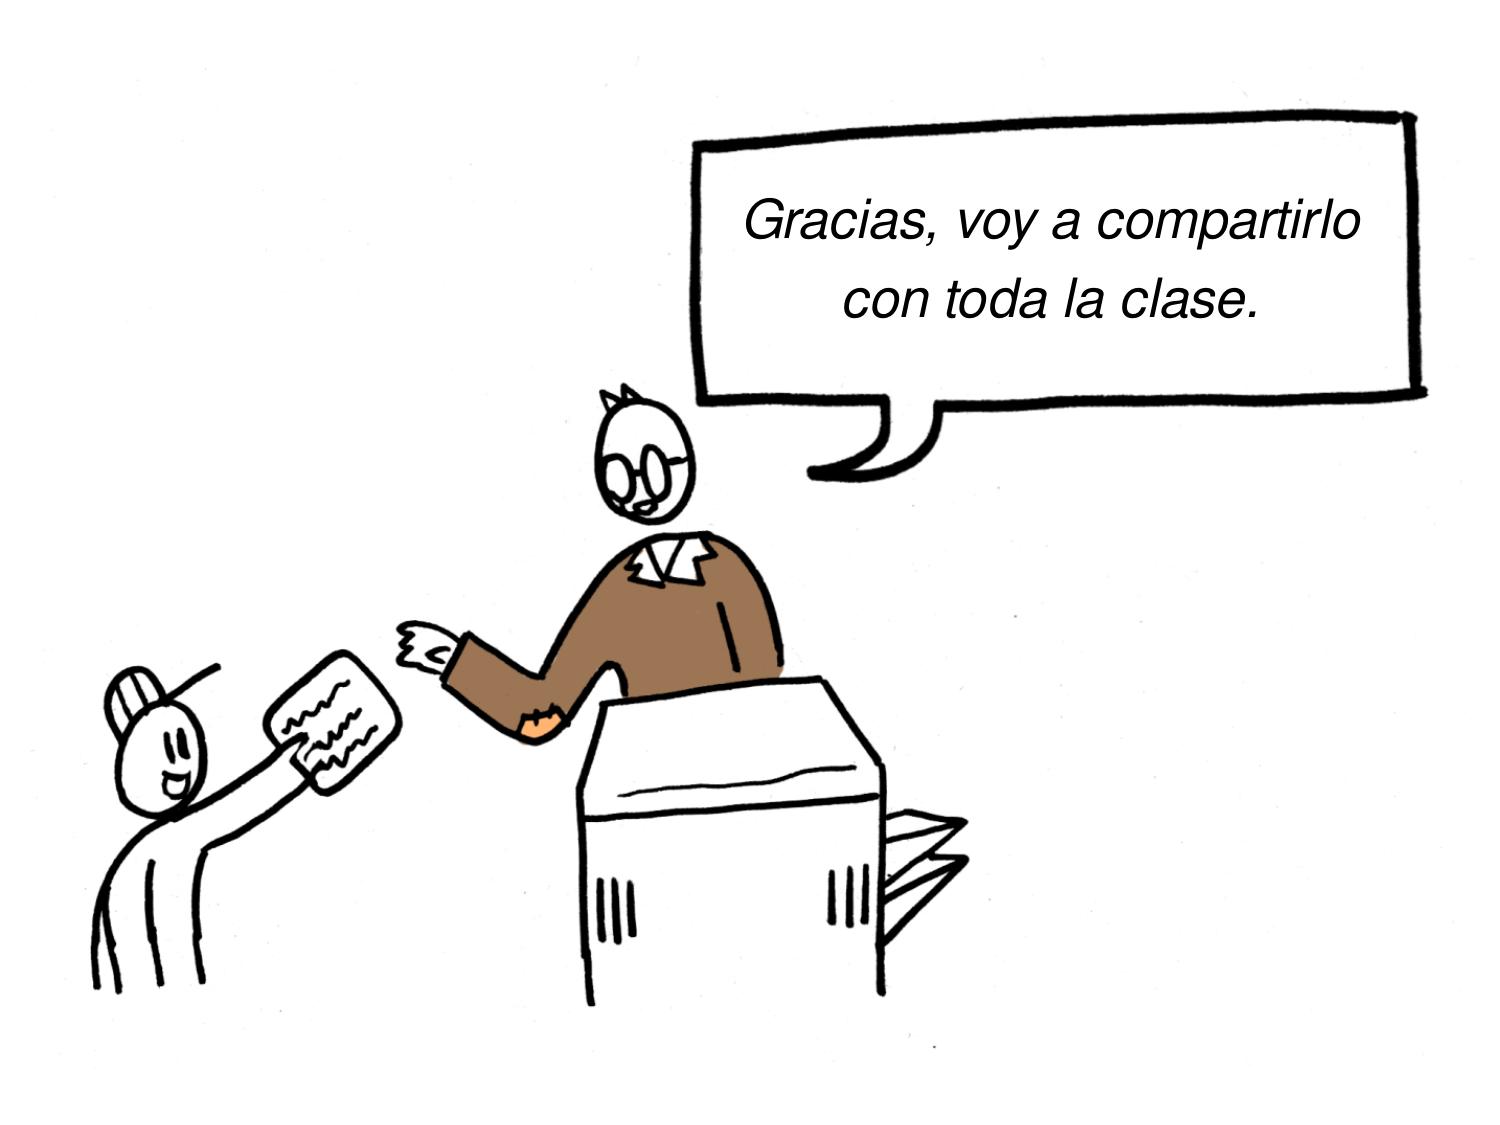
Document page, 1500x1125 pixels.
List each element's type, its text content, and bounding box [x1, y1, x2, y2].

picture [22, 56, 1478, 1069]
text_box Gracias, voy a compartirlo con toda la clase. [705, 135, 1396, 390]
